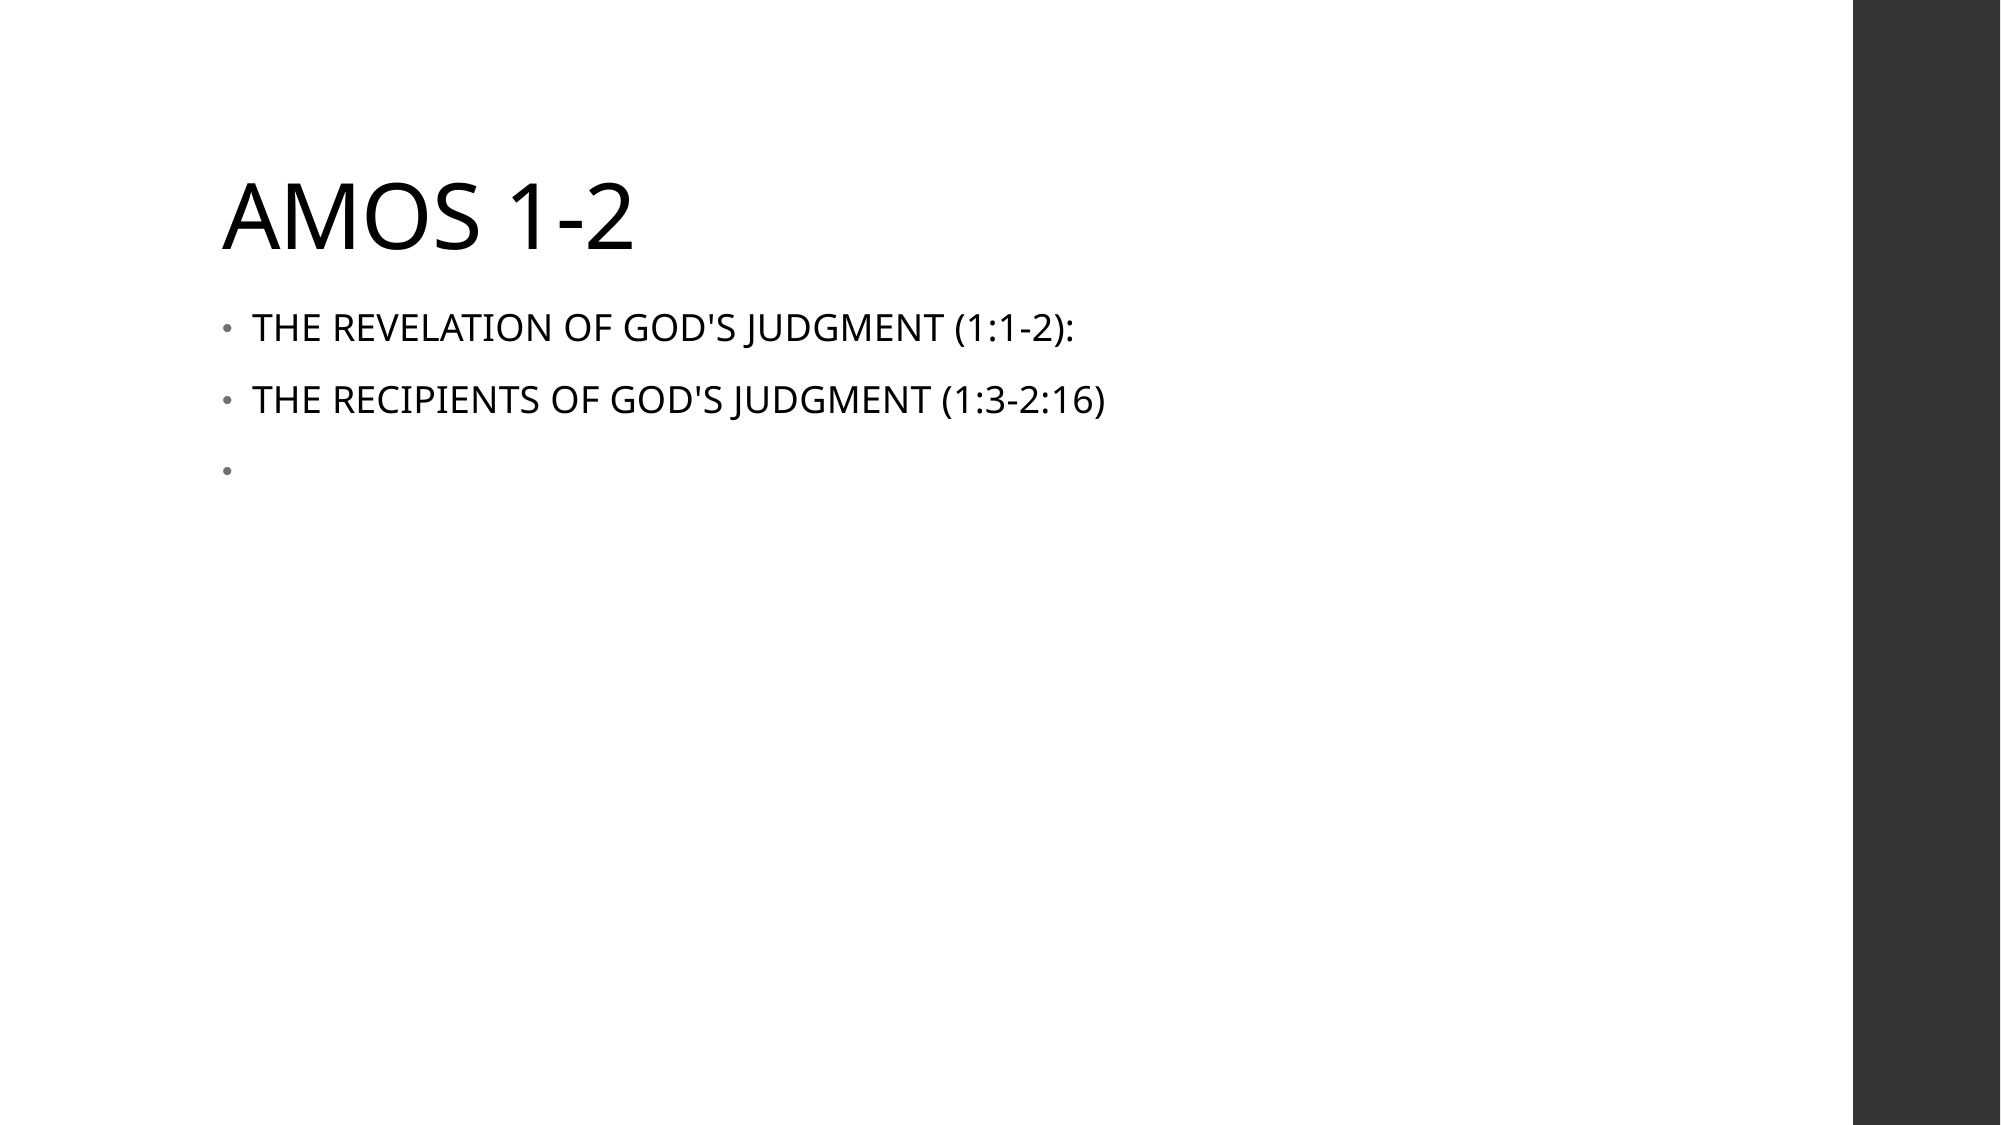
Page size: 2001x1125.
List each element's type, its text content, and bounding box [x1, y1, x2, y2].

list THE REVELATION OF GOD'S JUDGMENT (1:1-2): THE RECIPIENTS OF GOD'S JUDGMENT (1:3-2:16) [206, 299, 1617, 1014]
title AMOS 1-2 [206, 60, 1797, 278]
